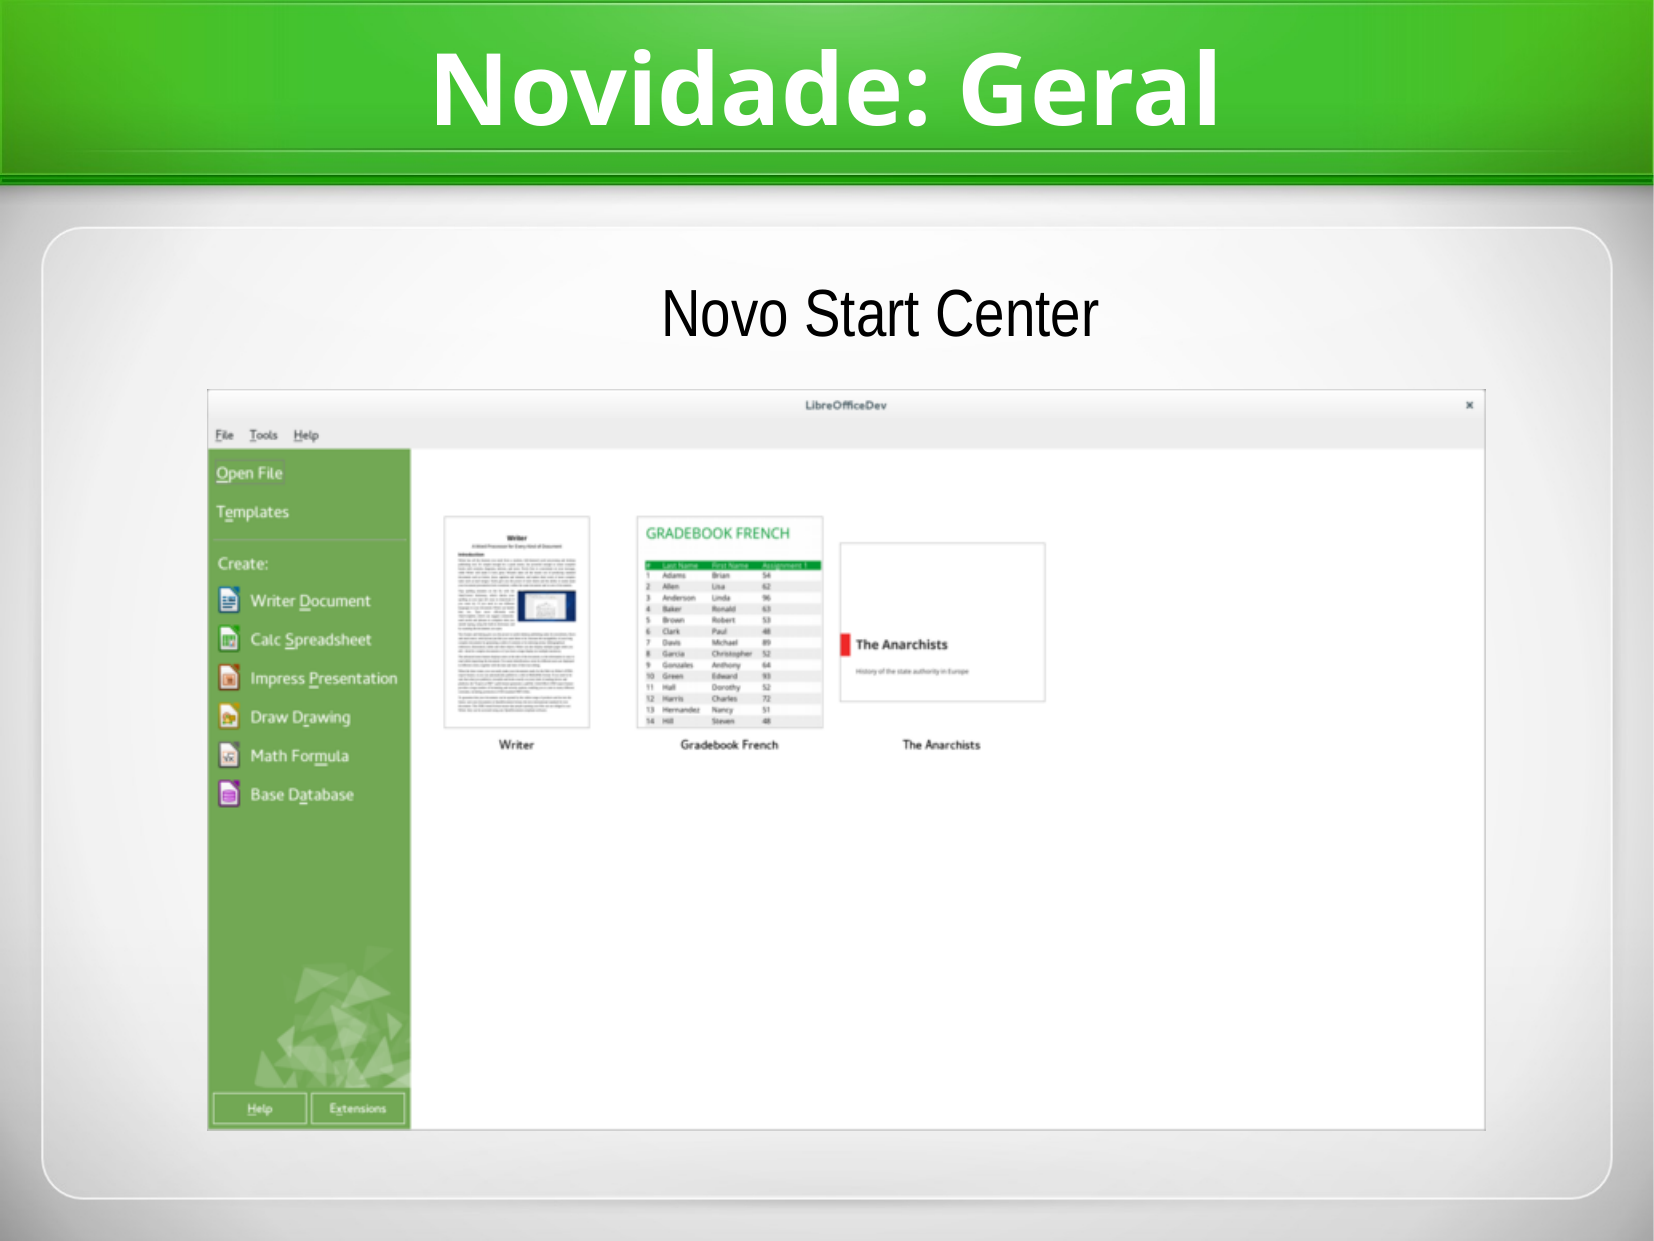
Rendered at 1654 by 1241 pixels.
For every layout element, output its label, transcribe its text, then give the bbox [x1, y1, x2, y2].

title Novidade: Geral [82, 17, 1571, 166]
picture [0, 0, 1654, 1241]
text_box Novo Start Center [622, 266, 1115, 359]
